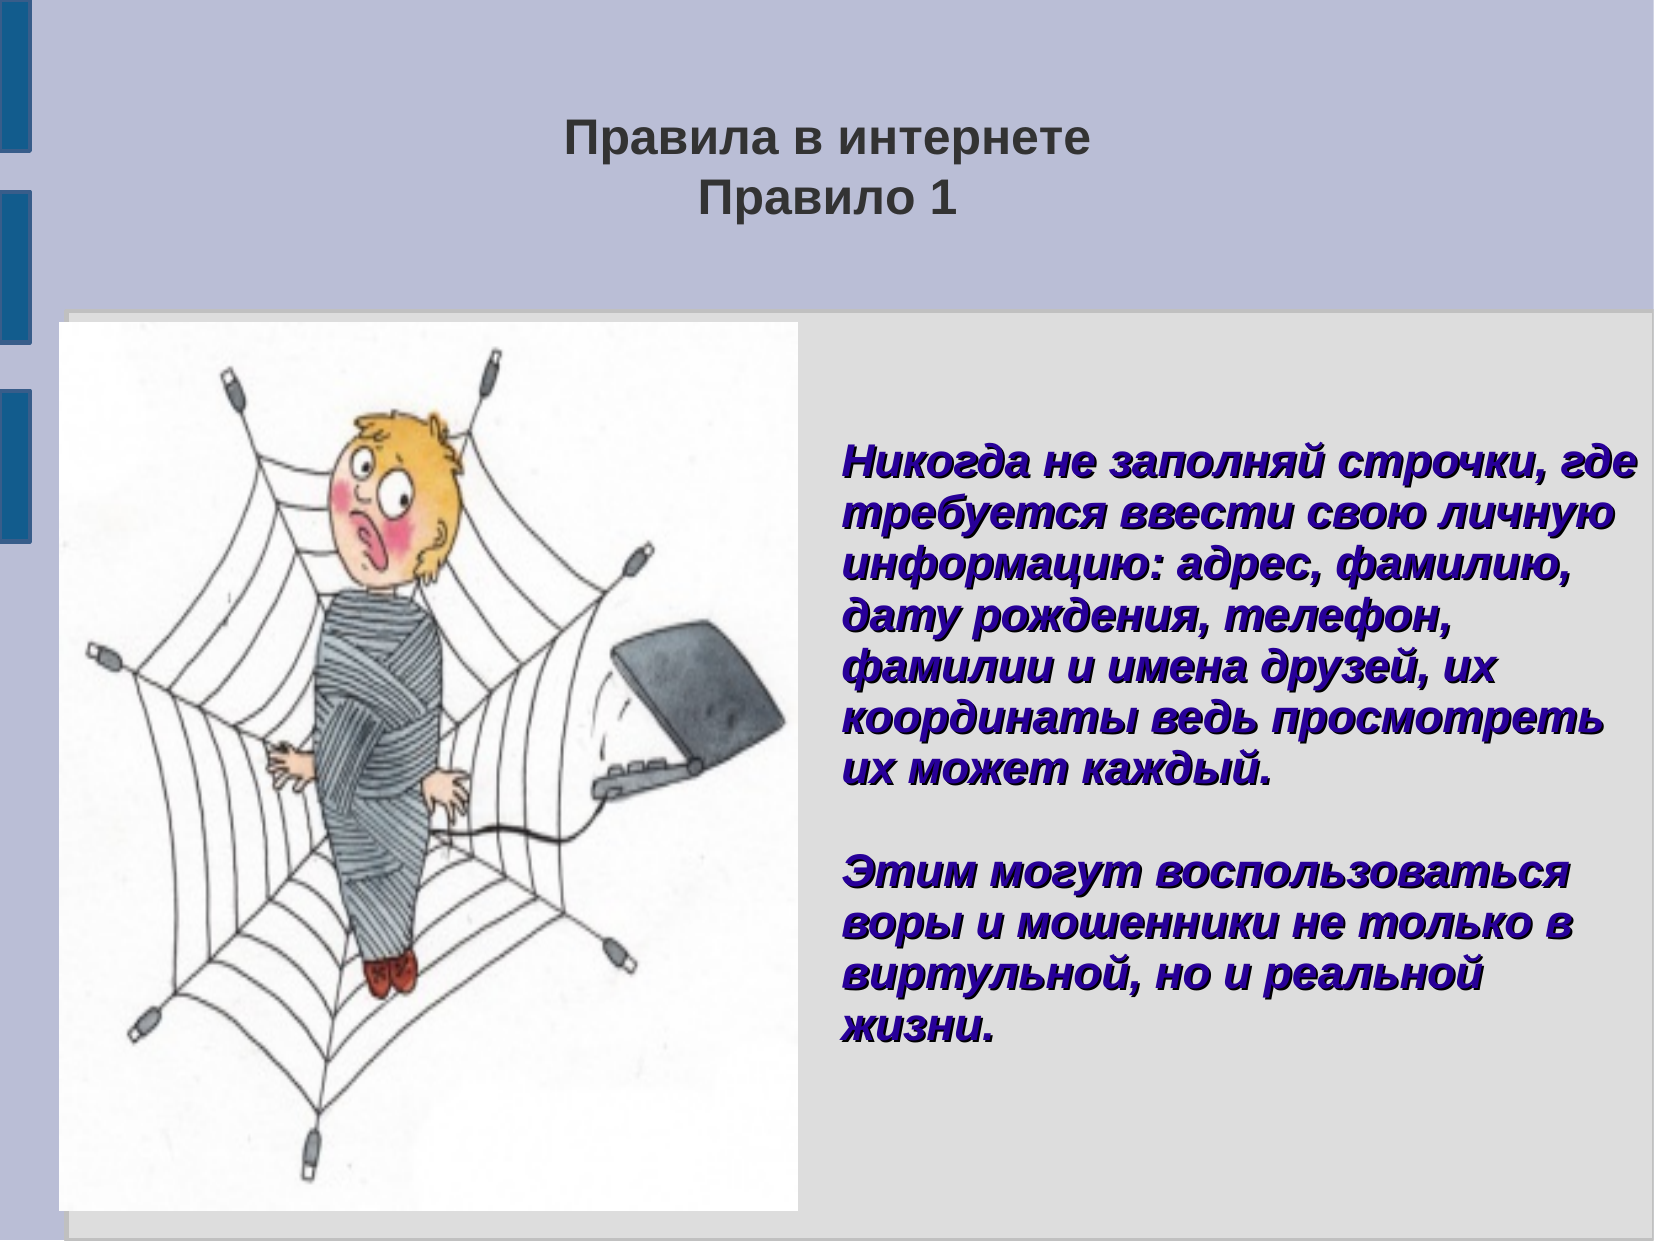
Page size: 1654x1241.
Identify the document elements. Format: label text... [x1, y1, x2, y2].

title Правила в интернете Правило 1 [121, 91, 1534, 299]
picture [59, 322, 798, 1211]
text_box Никогда не заполняй строчки, где требуется ввести свою личную информацию: адрес, фамилию, дату рождения, телефон, фамилии и имена друзей, их координаты ведь просмотреть их может каждый. Этим могут воспользоваться воры и мошенники не только в виртульной, но и реальной жизни. [826, 324, 1654, 1241]
